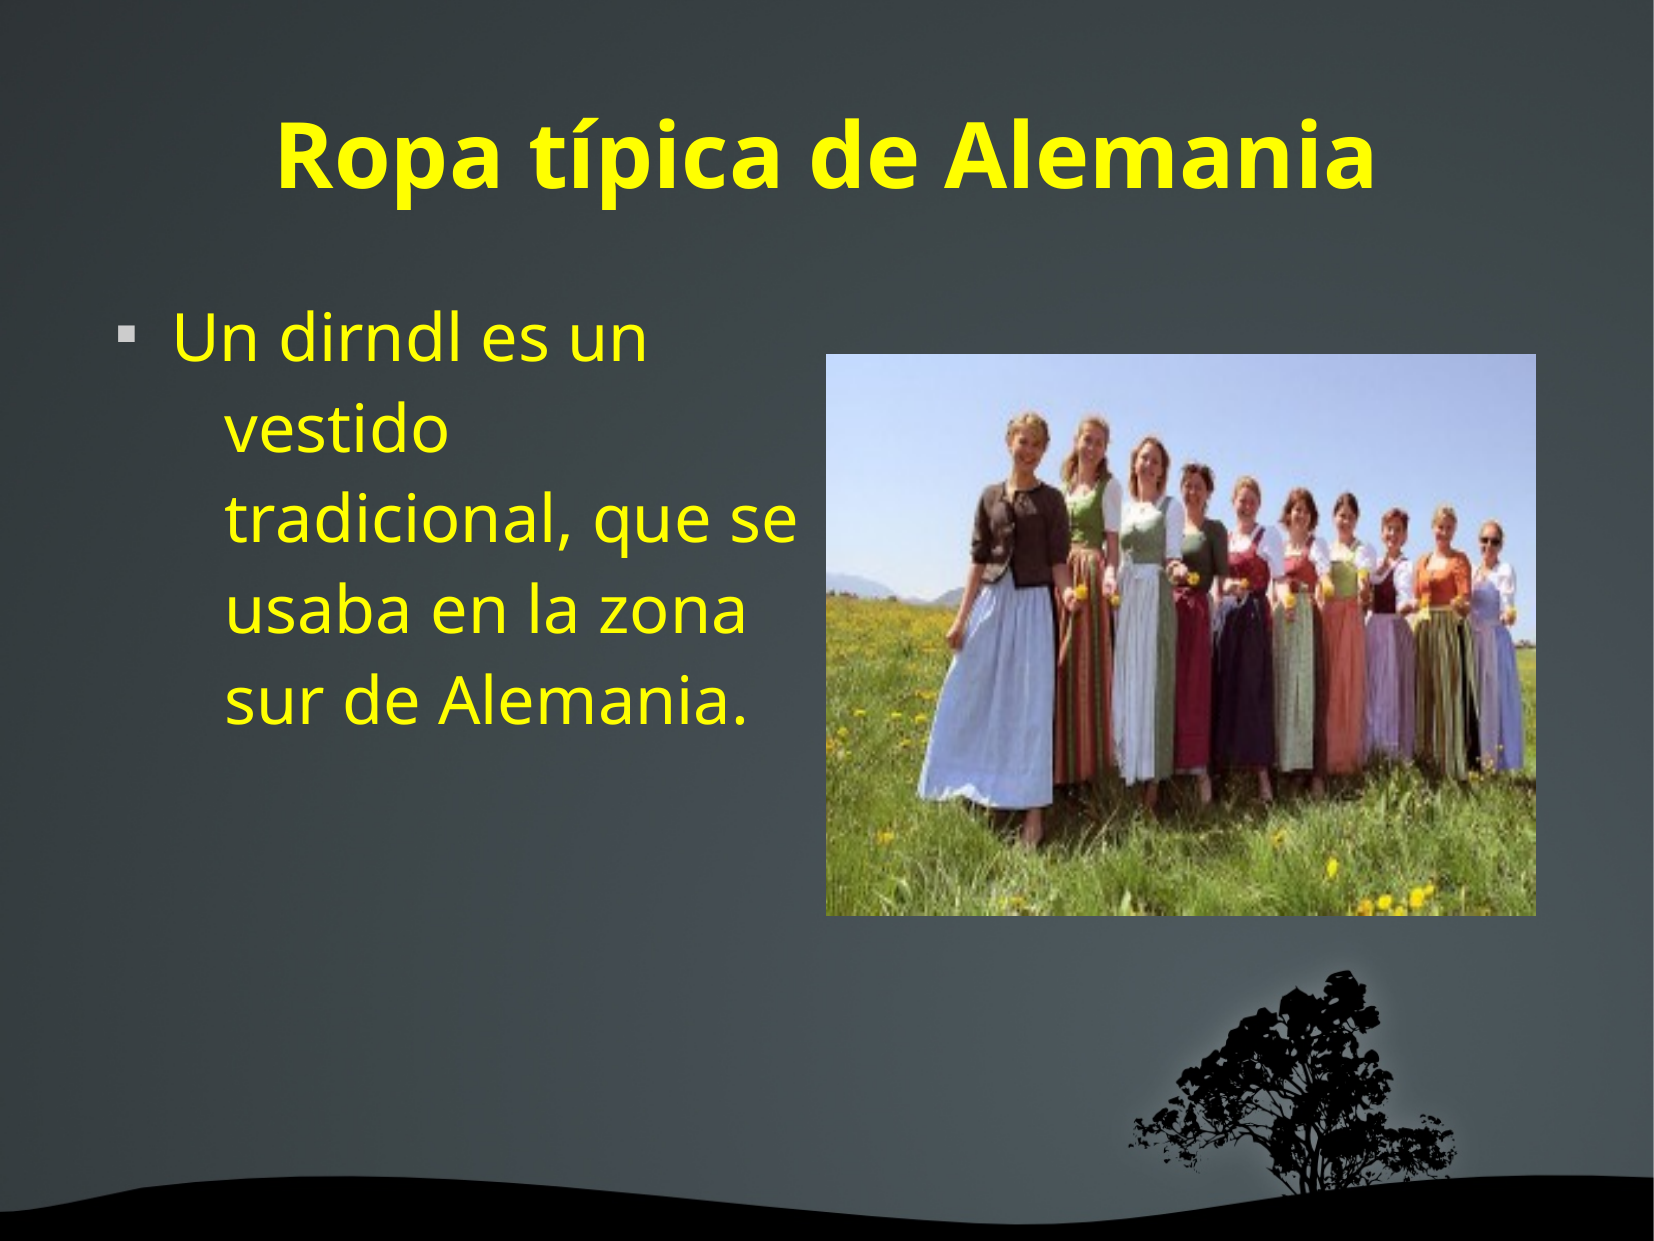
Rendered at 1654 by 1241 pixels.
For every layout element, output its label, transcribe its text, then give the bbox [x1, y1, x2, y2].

title Ropa típica de Alemania [82, 56, 1571, 250]
list Un dirndl es un vestido tradicional, que se usaba en la zona sur de Alemania. [82, 290, 809, 1094]
picture [0, 0, 1654, 1241]
